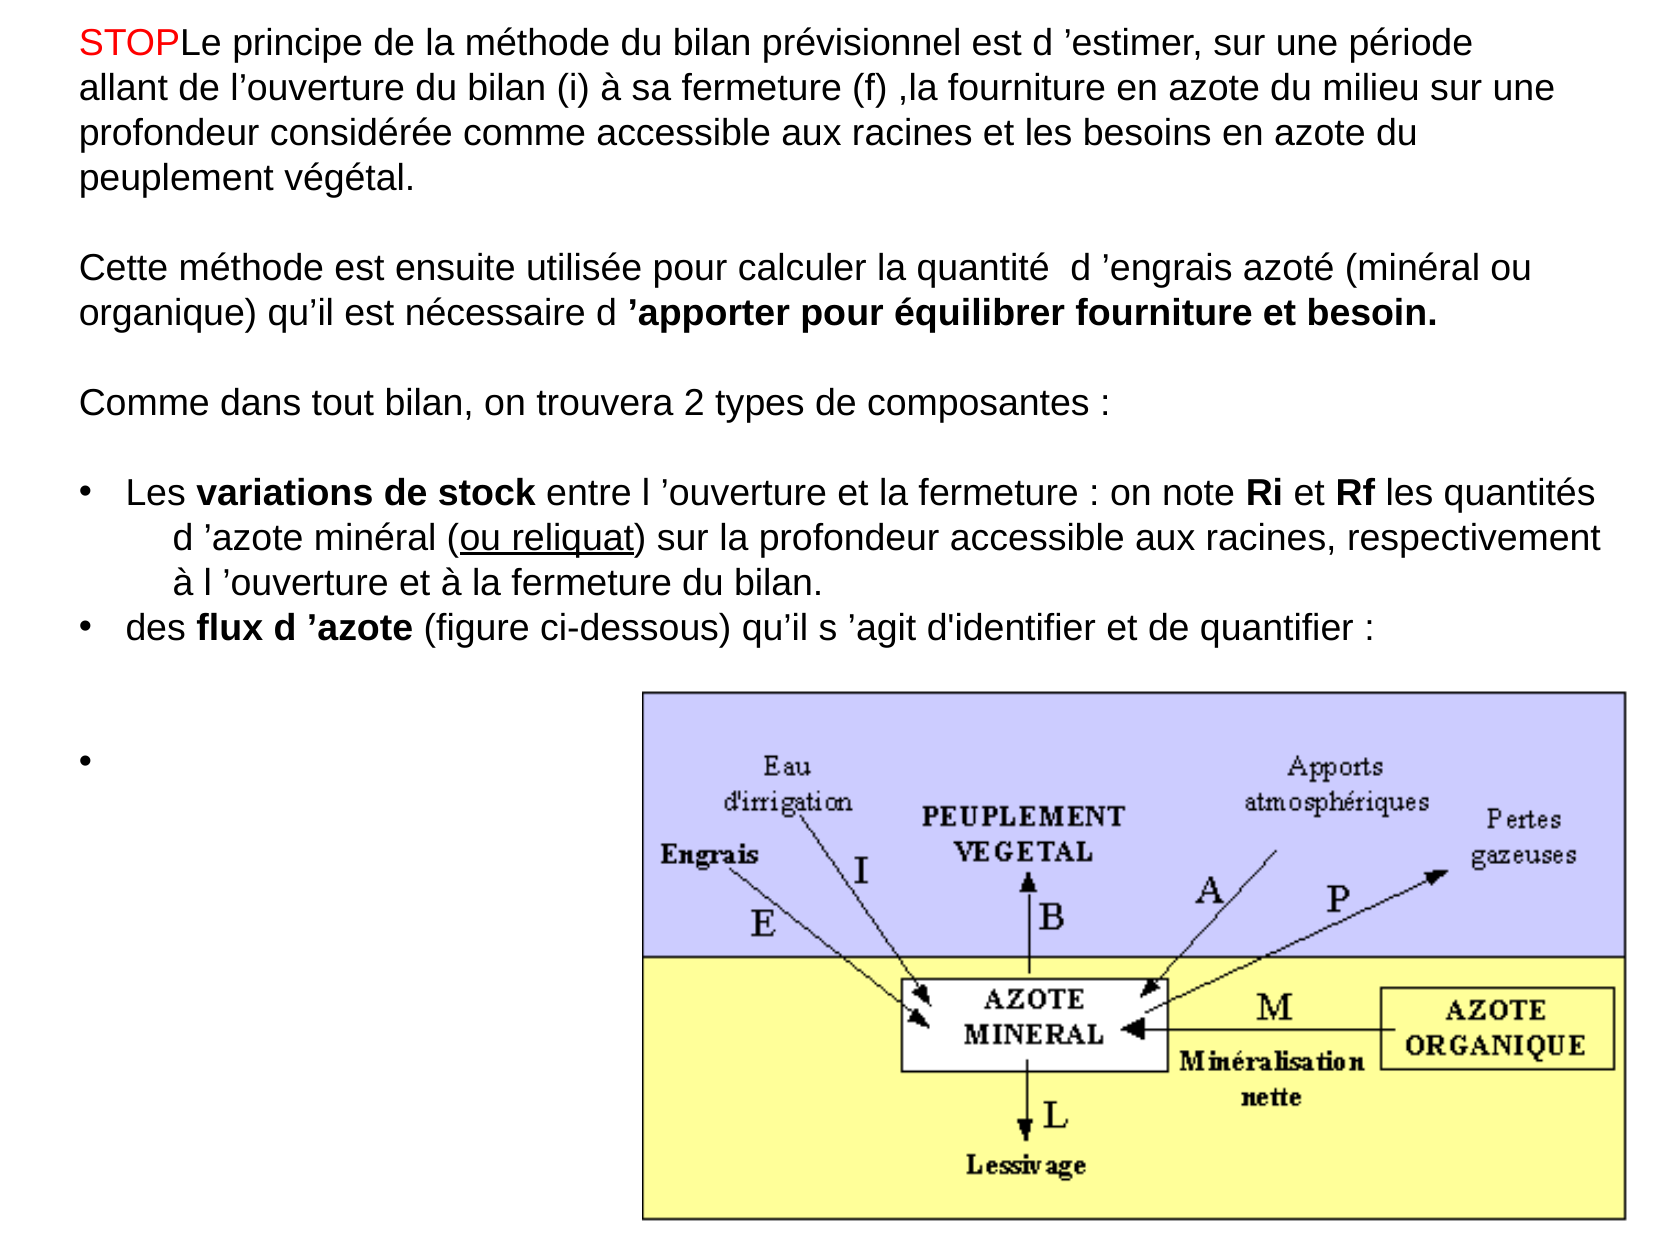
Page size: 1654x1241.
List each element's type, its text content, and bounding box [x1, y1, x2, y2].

picture [642, 690, 1629, 1223]
text_box STOPLe principe de la méthode du bilan prévisionnel est d ’estimer, sur une période allant de l’ouverture du bilan (i) à sa fermeture (f) ,la fourniture en azote du milieu sur une profondeur considérée comme accessible aux racines et les besoins en azote du peuplement végétal. Cette méthode est ensuite utilisée pour calculer la quantité d ’engrais azoté (minéral ou organique) qu’il est nécessaire d ’apporter pour équilibrer fourniture et besoin. Comme dans tout bilan, on trouvera 2 types de composantes : Les variations de stock entre l ’ouverture et la fermeture : on note Ri et Rf les quantités d ’azote minéral (ou reliquat) sur la profondeur accessible aux racines, respectivement à l ’ouverture et à la fermeture du bilan. des flux d ’azote (figure ci-dessous) qu’il s ’agit d'identifier et de quantifier : [64, 10, 1616, 791]
